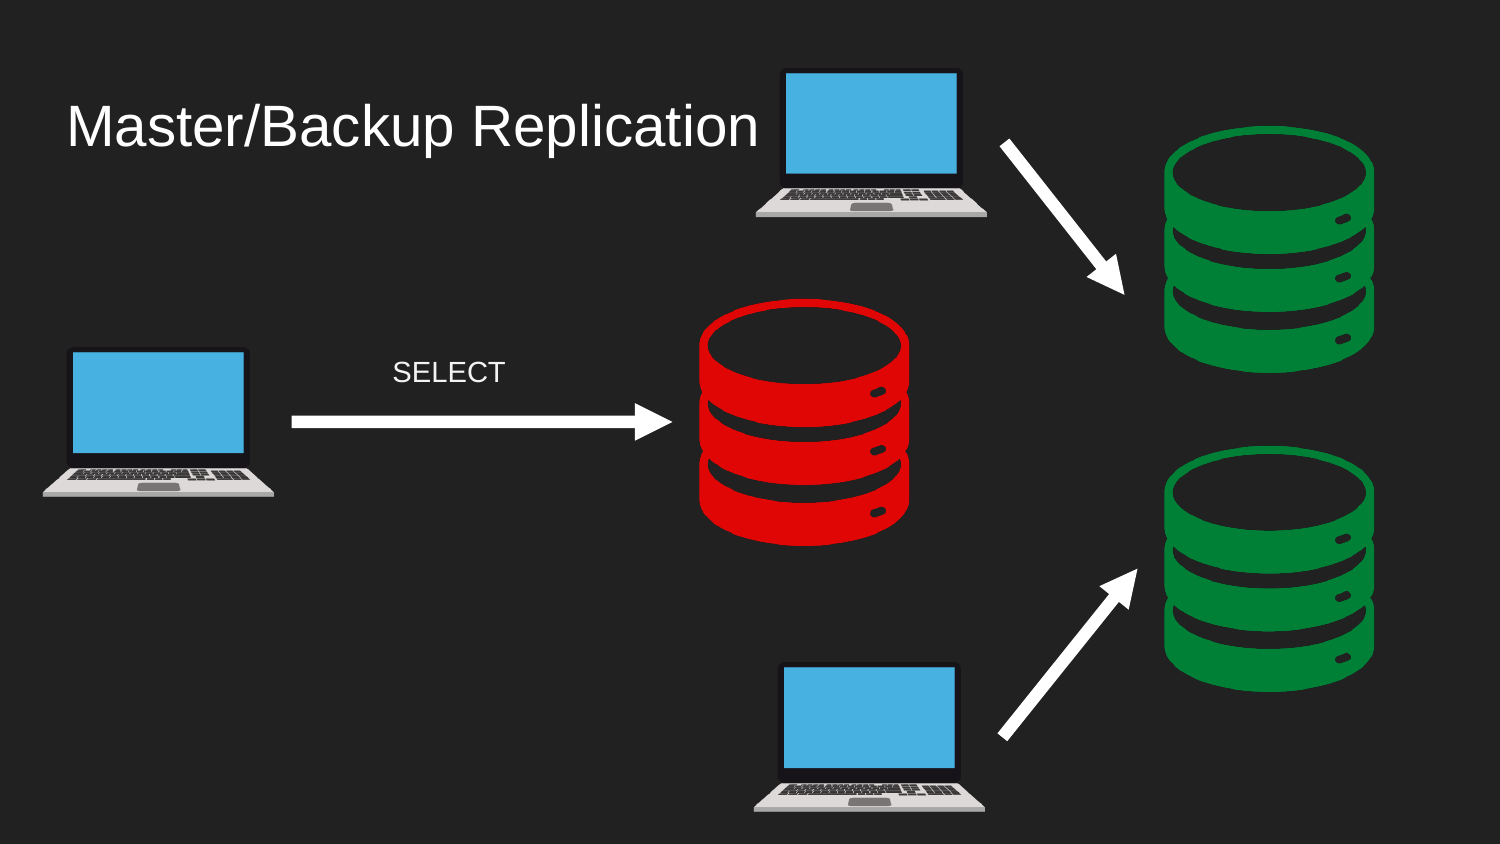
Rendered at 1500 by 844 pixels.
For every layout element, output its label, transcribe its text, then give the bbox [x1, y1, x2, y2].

text_box SELECT [305, 338, 594, 398]
title Master/Backup Replication [1005, 72, 1449, 167]
title Master/Backup Replication [51, 72, 737, 167]
picture [24, 288, 292, 556]
picture [1137, 435, 1405, 702]
picture [1137, 115, 1405, 383]
picture [737, 9, 1005, 276]
picture [735, 603, 1003, 844]
picture [672, 288, 940, 556]
